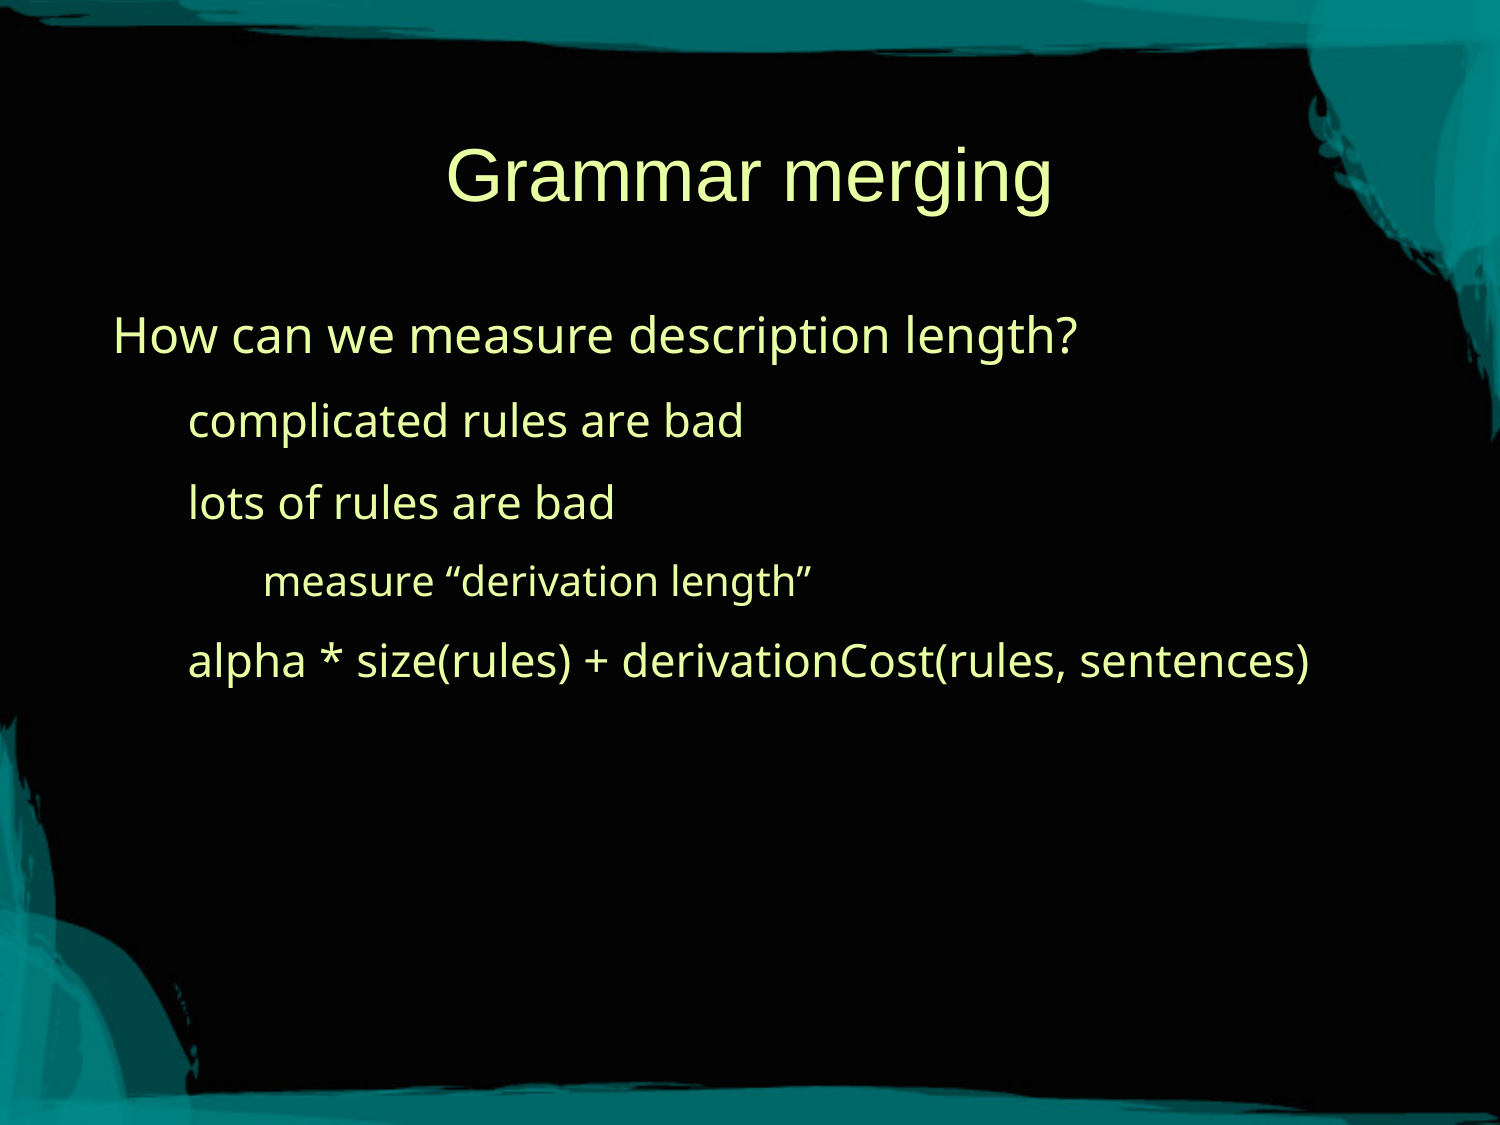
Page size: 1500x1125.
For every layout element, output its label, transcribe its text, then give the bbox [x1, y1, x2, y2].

title Grammar merging [112, 94, 1388, 256]
picture [0, 0, 1500, 1125]
list How can we measure description length? complicated rules are bad lots of rules are bad measure “derivation length” alpha * size(rules) + derivationCost(rules, sentences) [112, 299, 1388, 986]
